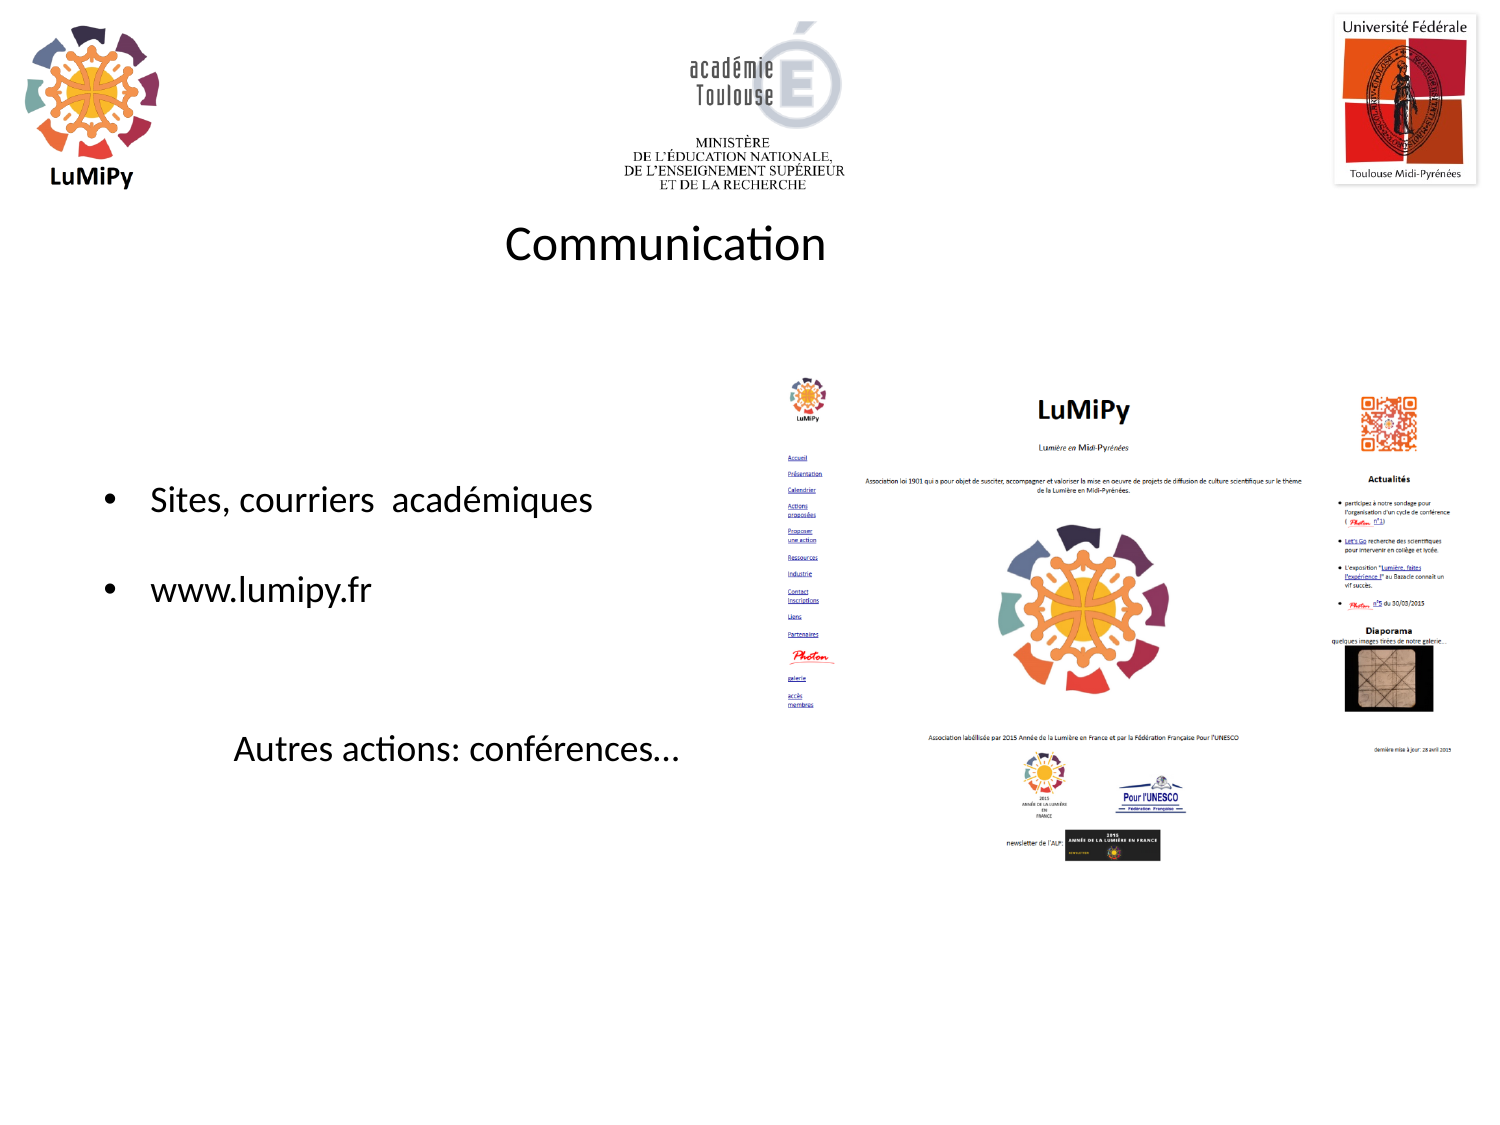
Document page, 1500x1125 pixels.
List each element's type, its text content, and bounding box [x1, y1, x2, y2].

picture [1328, 8, 1484, 192]
text_box Communication [490, 203, 846, 279]
picture [782, 373, 1459, 870]
text_box Autres actions: conférences… [218, 716, 702, 777]
text_box Sites, courriers académiques www.lumipy.fr [88, 468, 614, 620]
picture [17, 19, 166, 192]
picture [596, 4, 851, 198]
